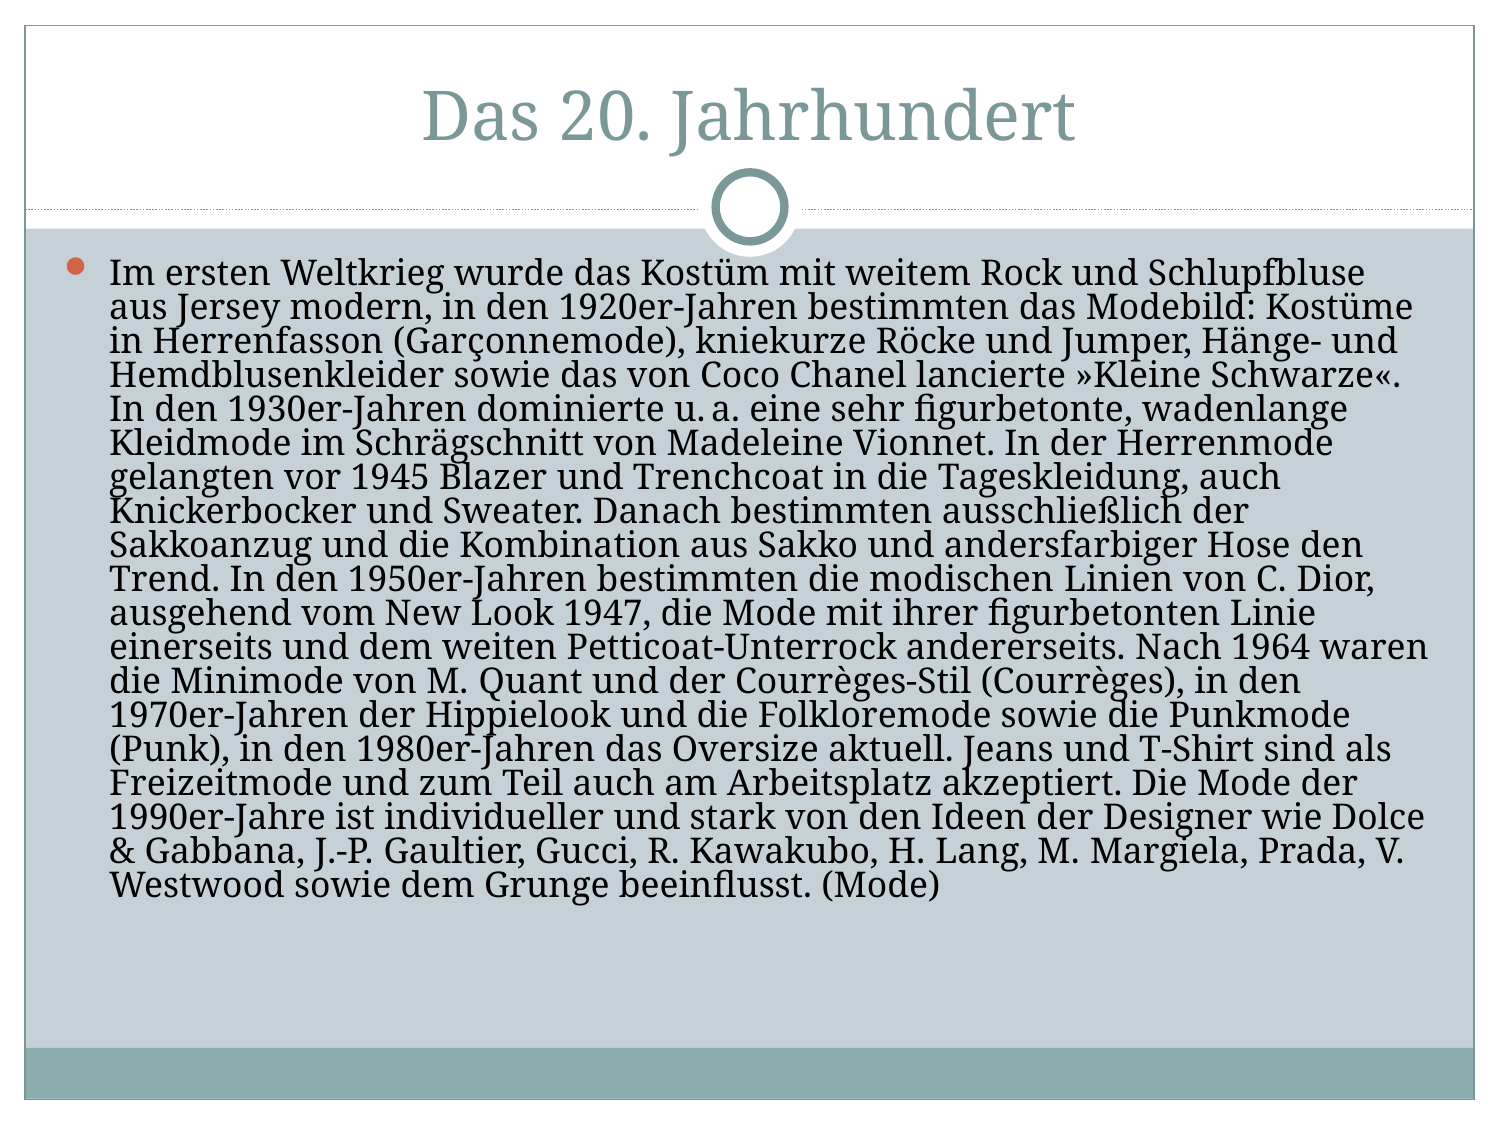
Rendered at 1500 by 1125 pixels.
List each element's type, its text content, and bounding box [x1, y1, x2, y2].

title Das 20. Jahrhundert [49, 37, 1450, 162]
list Im ersten Weltkrieg wurde das Kostüm mit weitem Rock und Schlupfbluse aus Jersey modern, in den 1920er-Jahren bestimmten das Modebild: Kostüme in Herrenfasson (Garçonnemode), kniekurze Röcke und Jumper, Hänge- und Hemdblusenkleider sowie das von Coco Chanel lancierte »Kleine Schwarze«. In den 1930er-Jahren dominierte u. a. eine sehr figurbetonte, wadenlange Kleidmode im Schrägschnitt von Madeleine Vionnet. In der Herrenmode gelangten vor 1945 Blazer und Trenchcoat in die Tageskleidung, auch Knickerbocker und Sweater. Danach bestimmten ausschließlich der Sakkoanzug und die Kombination aus Sakko und andersfarbiger Hose den Trend. In den 1950er-Jahren bestimmten die modischen Linien von C. Dior, ausgehend vom New Look 1947, die Mode mit ihrer figurbetonten Linie einerseits und dem weiten Petticoat-Unterrock andererseits. Nach 1964 waren die Minimode von M. Quant und der Courrèges-Stil (Courrèges), in den 1970er-Jahren der Hippielook und die Folkloremode sowie die Punkmode (Punk), in den 1980er-Jahren das Oversize aktuell. Jeans und T-Shirt sind als Freizeitmode und zum Teil auch am Arbeitsplatz akzeptiert. Die Mode der 1990er-Jahre ist individueller und stark von den Ideen der Designer wie Dolce & Gabbana, J.-P. Gaultier, Gucci, R. Kawakubo, H. Lang, M. Margiela, Prada, V. Westwood sowie dem Grunge beeinflusst. (Mode) [49, 250, 1445, 1001]
